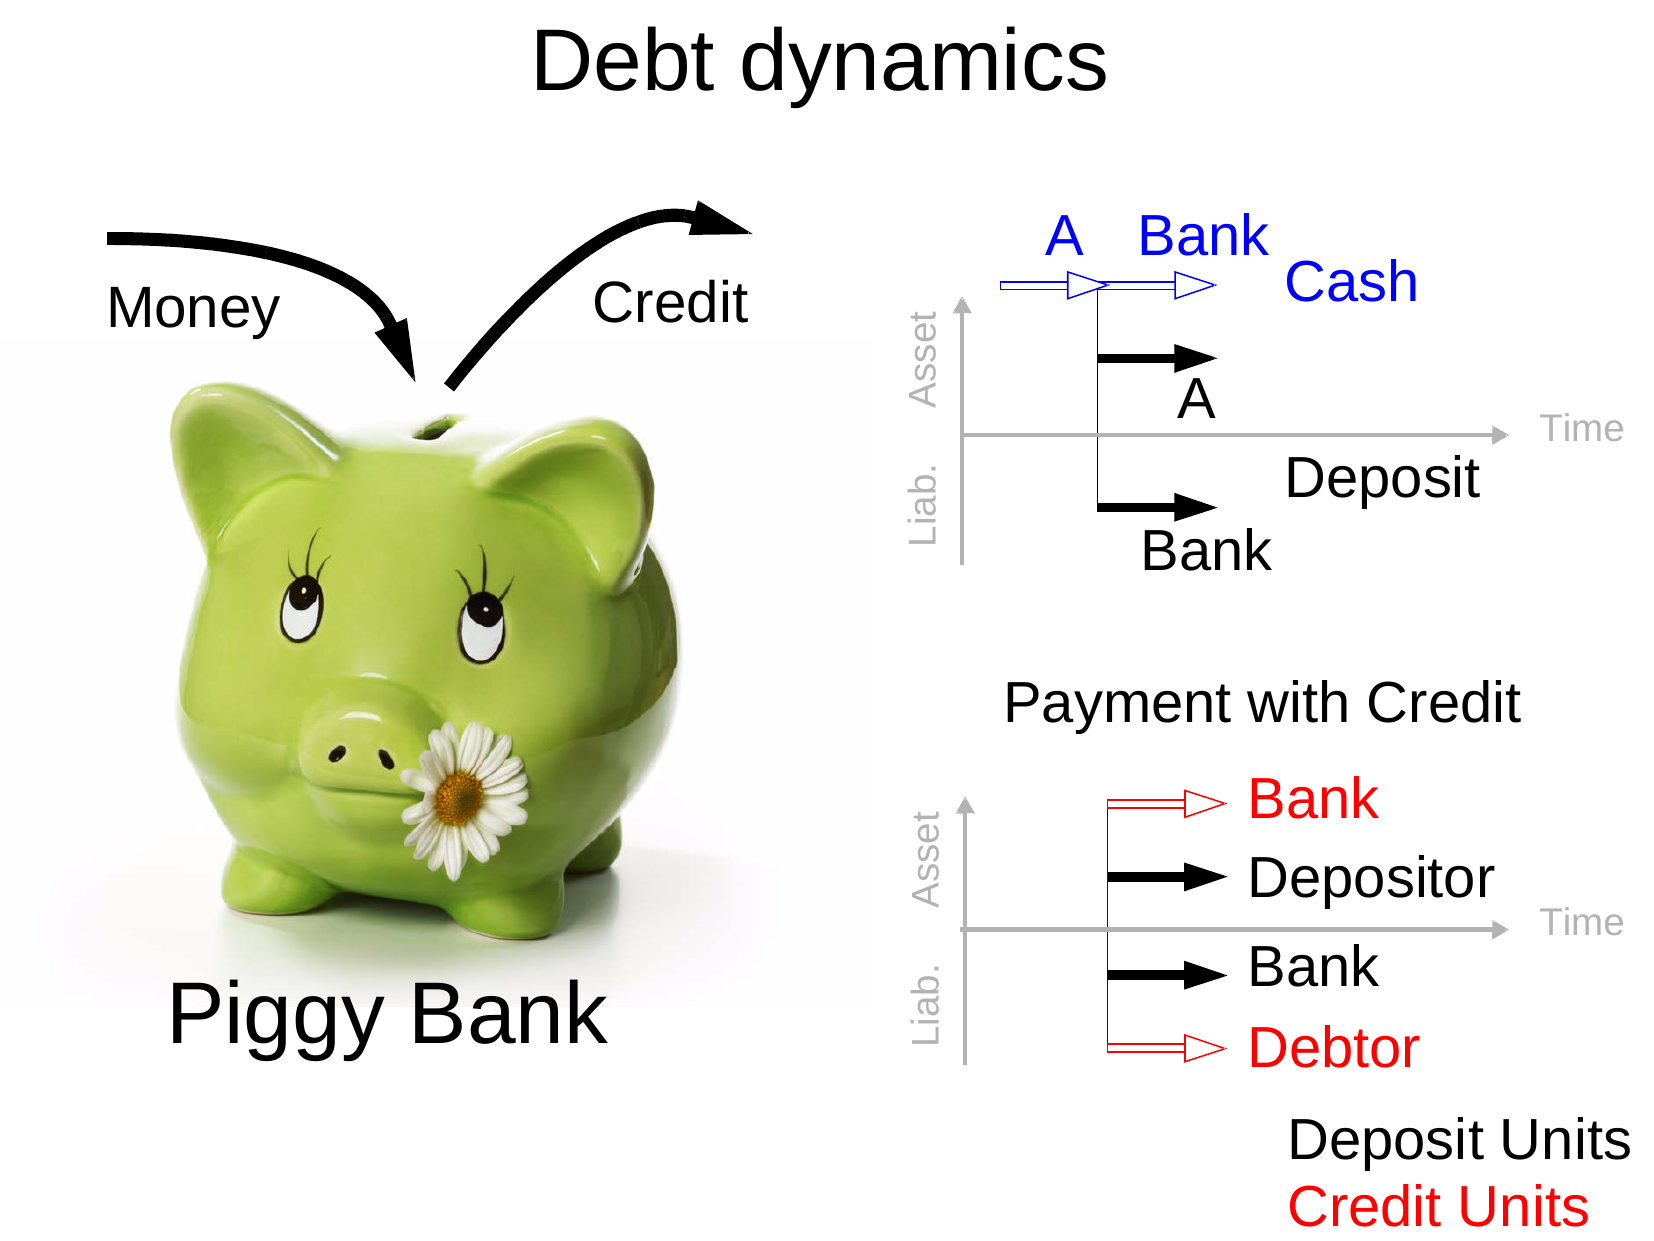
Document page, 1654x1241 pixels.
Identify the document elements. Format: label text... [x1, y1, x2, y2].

text_box Time [1539, 406, 1628, 452]
text_box Payment with Credit [1003, 669, 1535, 738]
text_box [952, 270, 1509, 565]
text_box Money [106, 274, 286, 342]
text_box Deposit [1284, 444, 1486, 513]
text_box Bank [1247, 766, 1384, 834]
text_box Liab. [903, 960, 949, 1048]
text_box Asset [903, 807, 949, 909]
text_box A [1177, 365, 1237, 433]
text_box A [1045, 202, 1105, 270]
text_box Debtor [1247, 1014, 1426, 1082]
text_box Debt dynamics [530, 11, 1124, 113]
text_box [107, 232, 416, 383]
text_box Credit [592, 269, 753, 338]
text_box [955, 789, 1509, 1065]
text_box [443, 200, 753, 392]
text_box Deposit Units [1287, 1107, 1641, 1175]
text_box Cash [1284, 248, 1424, 317]
text_box Bank [1140, 517, 1277, 586]
text_box Depositor [1247, 844, 1502, 913]
text_box Bank [1137, 202, 1274, 270]
picture [0, 338, 871, 1007]
text_box Asset [900, 307, 946, 409]
text_box Bank [1247, 934, 1384, 1002]
text_box Piggy Bank [166, 964, 620, 1066]
text_box Credit Units [1287, 1174, 1598, 1241]
text_box Time [1539, 900, 1628, 946]
text_box Liab. [900, 460, 946, 548]
